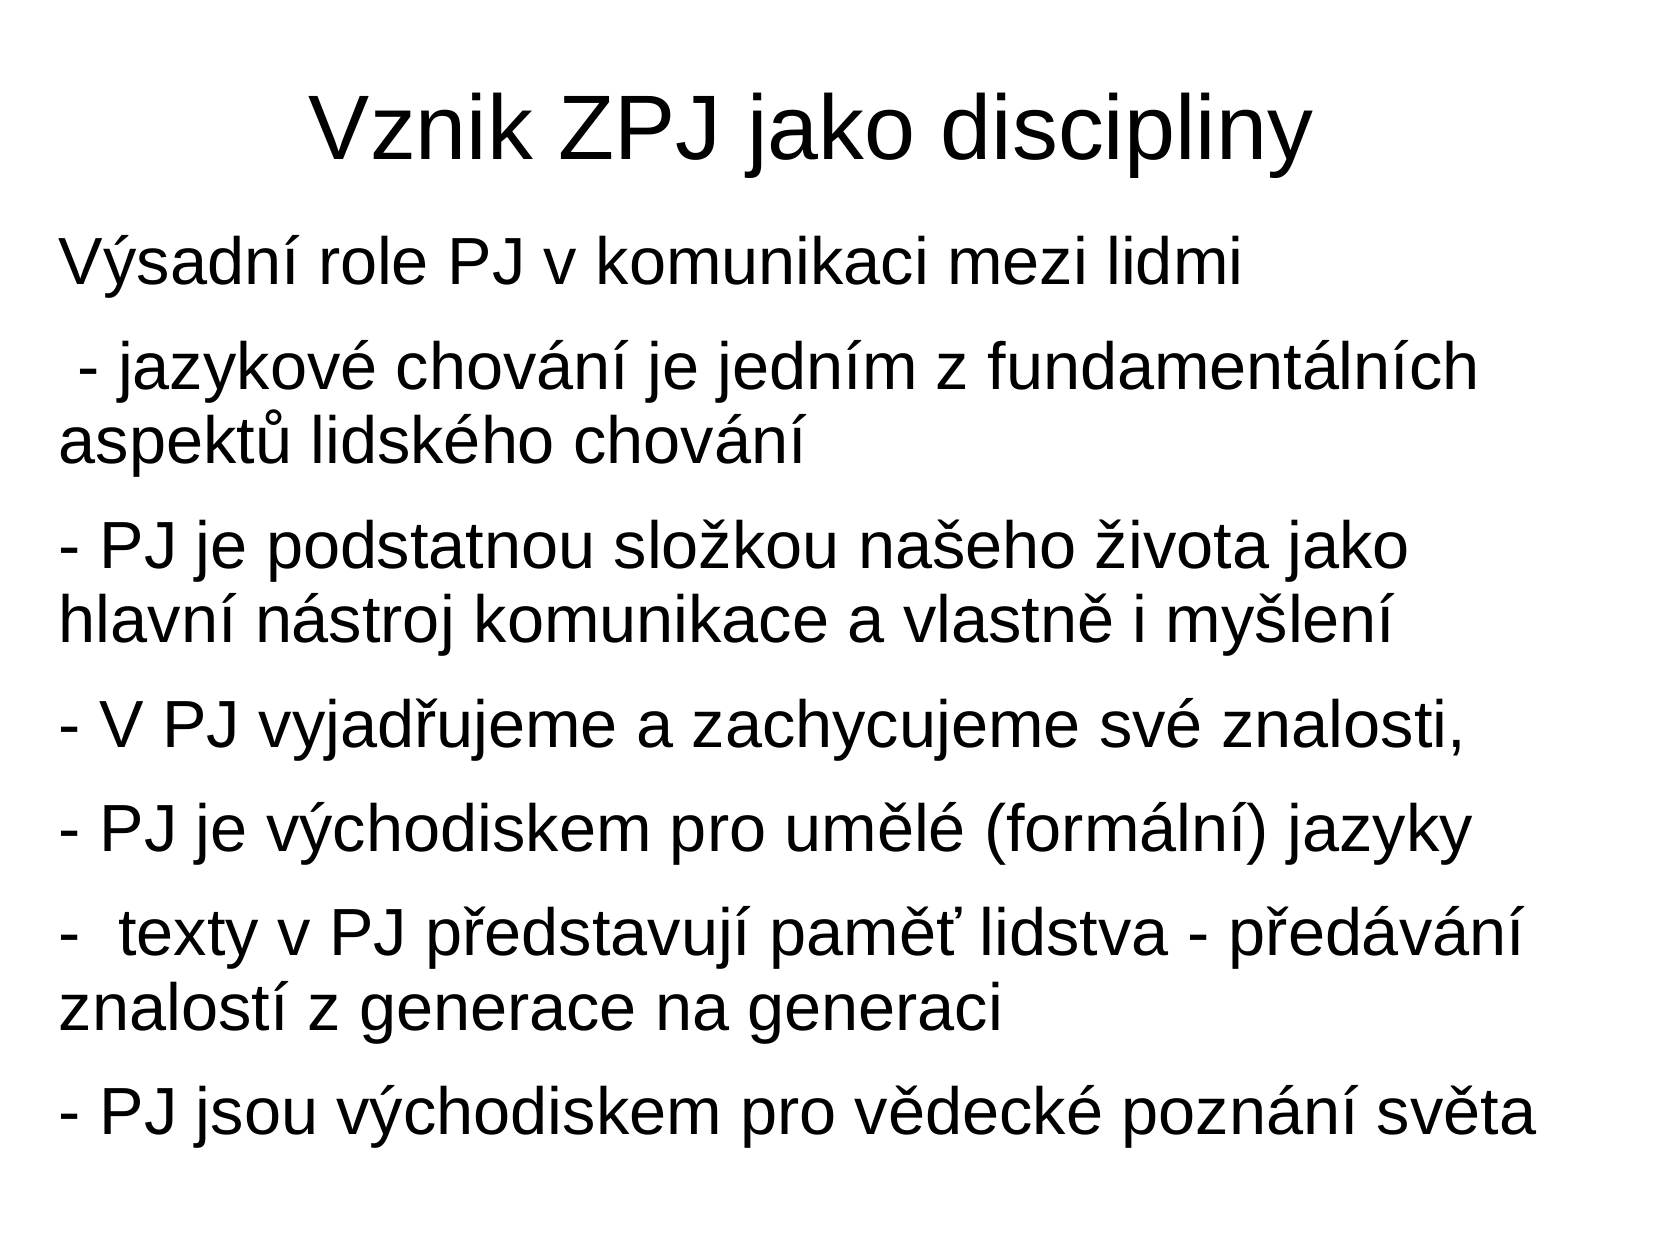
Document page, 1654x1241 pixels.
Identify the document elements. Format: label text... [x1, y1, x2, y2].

title Vznik ZPJ jako discipliny [59, 49, 1565, 207]
list Výsadní role PJ v komunikaci mezi lidmi - jazykové chování je jedním z fundamentálních aspektů lidského chování - PJ je podstatnou složkou našeho života jako hlavní nástroj komunikace a vlastně i myšlení - V PJ vyjadřujeme a zachycujeme své znalosti, - PJ je východiskem pro umělé (formální) jazyky - texty v PJ představují paměť lidstva - předávání znalostí z generace na generaci - PJ jsou východiskem pro vědecké poznání světa [59, 224, 1542, 1241]
